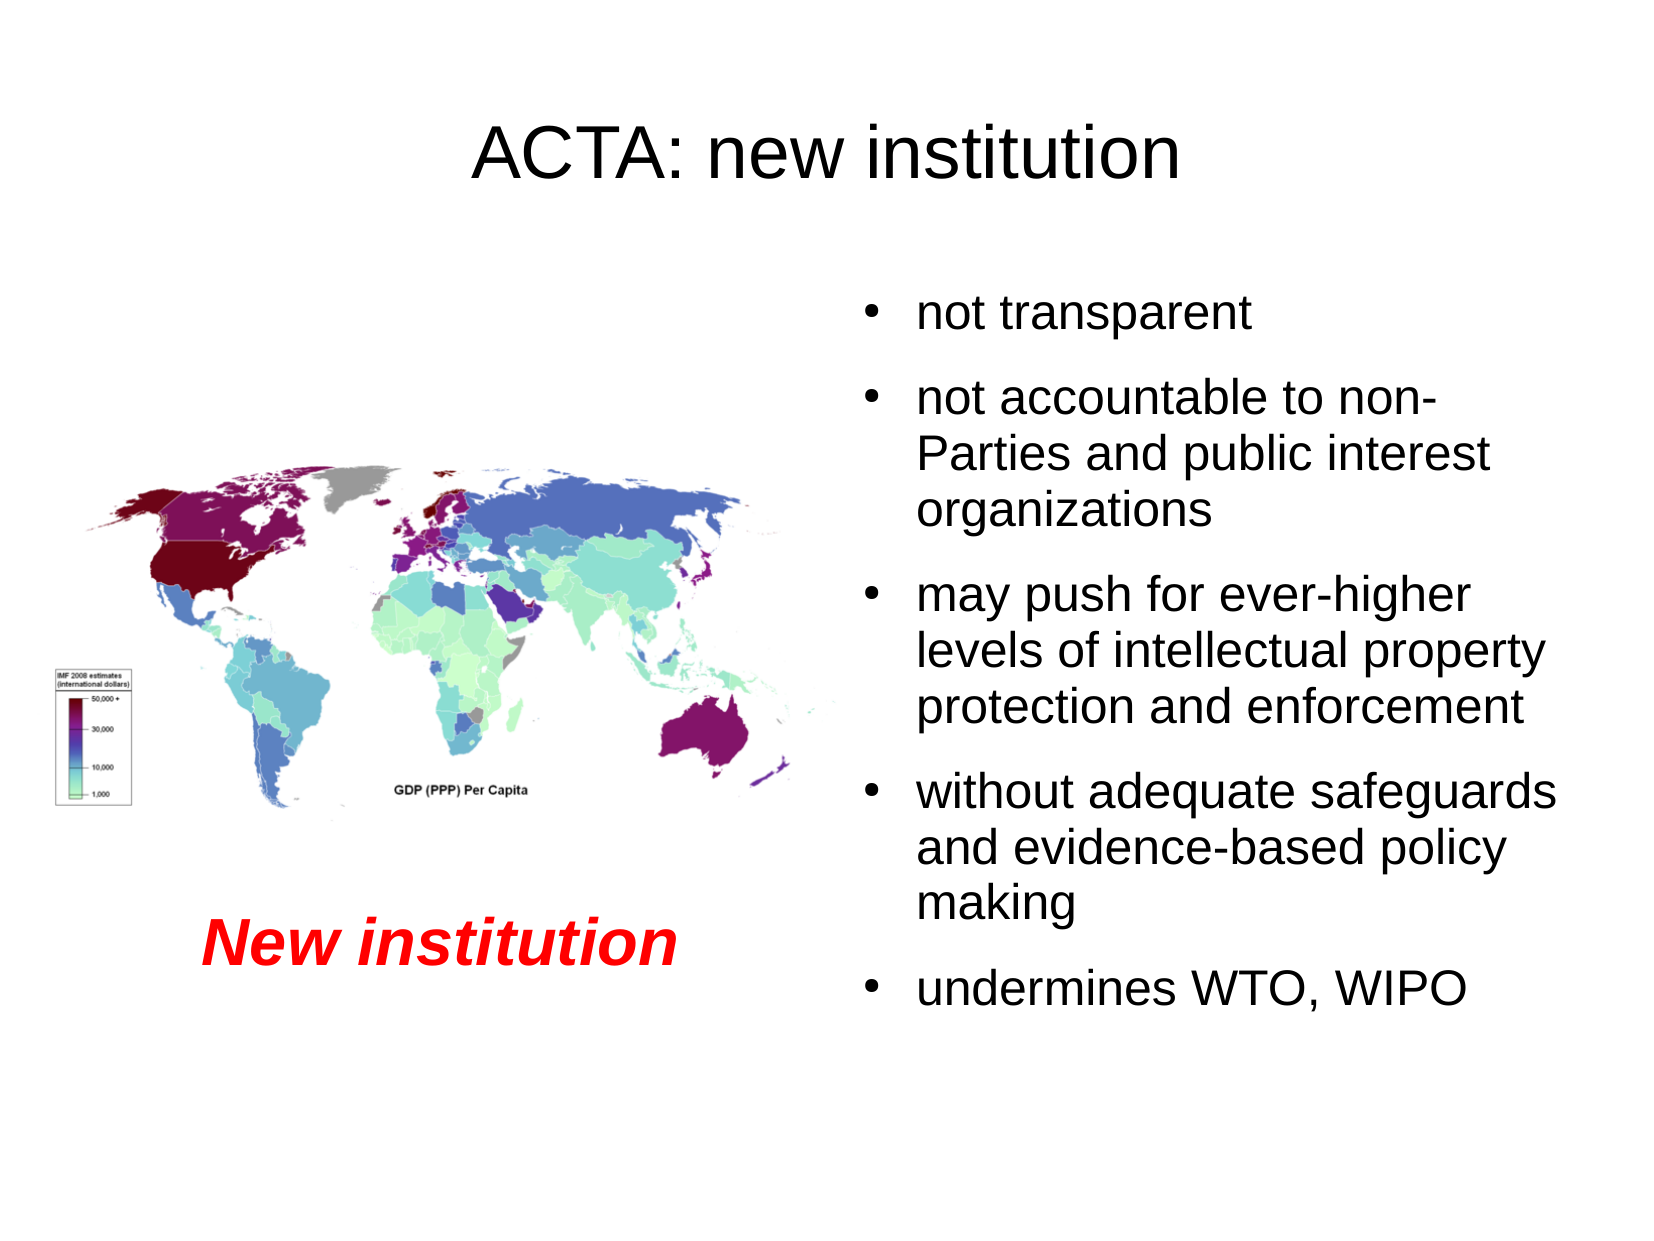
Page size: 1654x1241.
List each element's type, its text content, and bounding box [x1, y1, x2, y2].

picture [30, 458, 837, 826]
list not transparent not accountable to non-Parties and public interest organizations may push for ever-higher levels of intellectual property protection and enforcement without adequate safeguards and evidence-based policy making undermines WTO, WIPO [845, 284, 1572, 1103]
title ACTA: new institution [82, 49, 1571, 257]
text_box New institution [187, 897, 696, 998]
